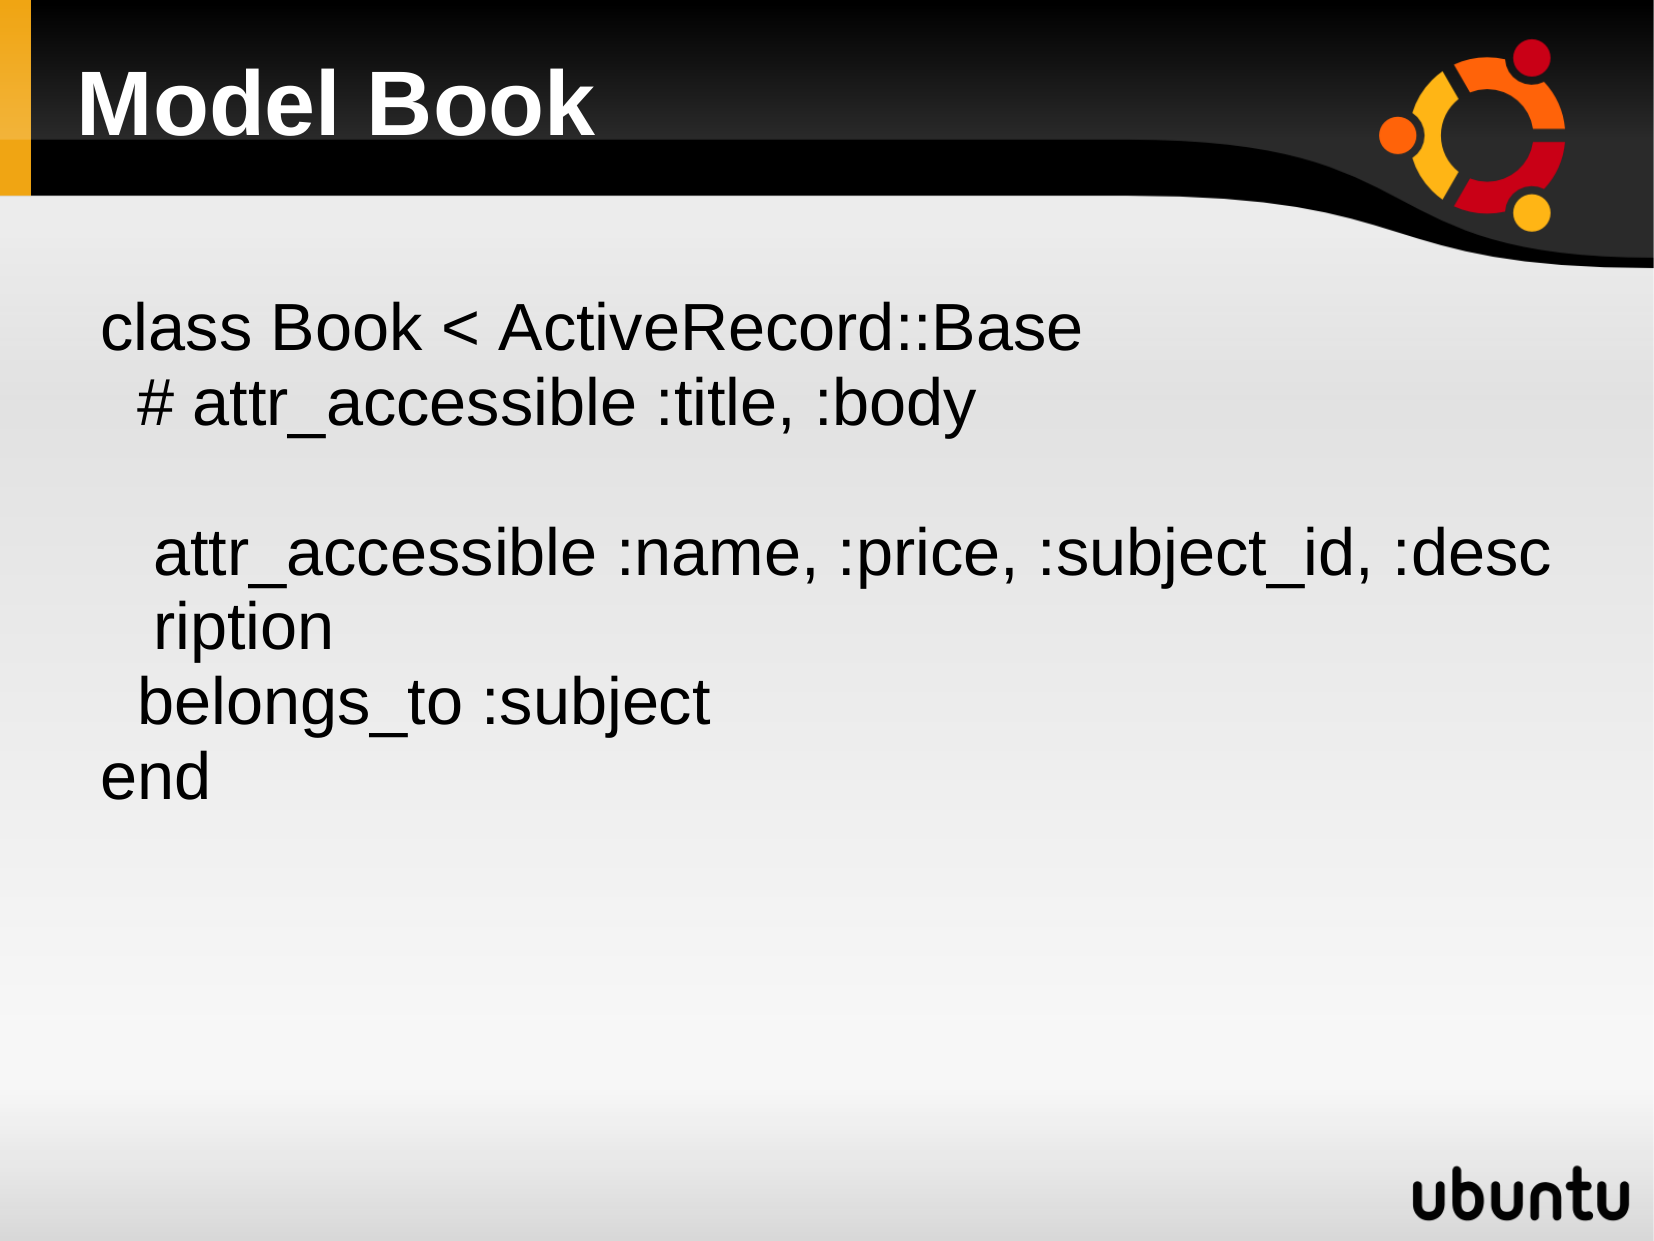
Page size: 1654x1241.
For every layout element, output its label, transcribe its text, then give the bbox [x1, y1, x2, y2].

list class Book < ActiveRecord::Base # attr_accessible :title, :body attr_accessible :name, :price, :subject_id, :description belongs_to :subject end [82, 290, 1571, 1109]
title Model Book [76, 0, 1565, 208]
picture [0, 0, 1654, 1241]
